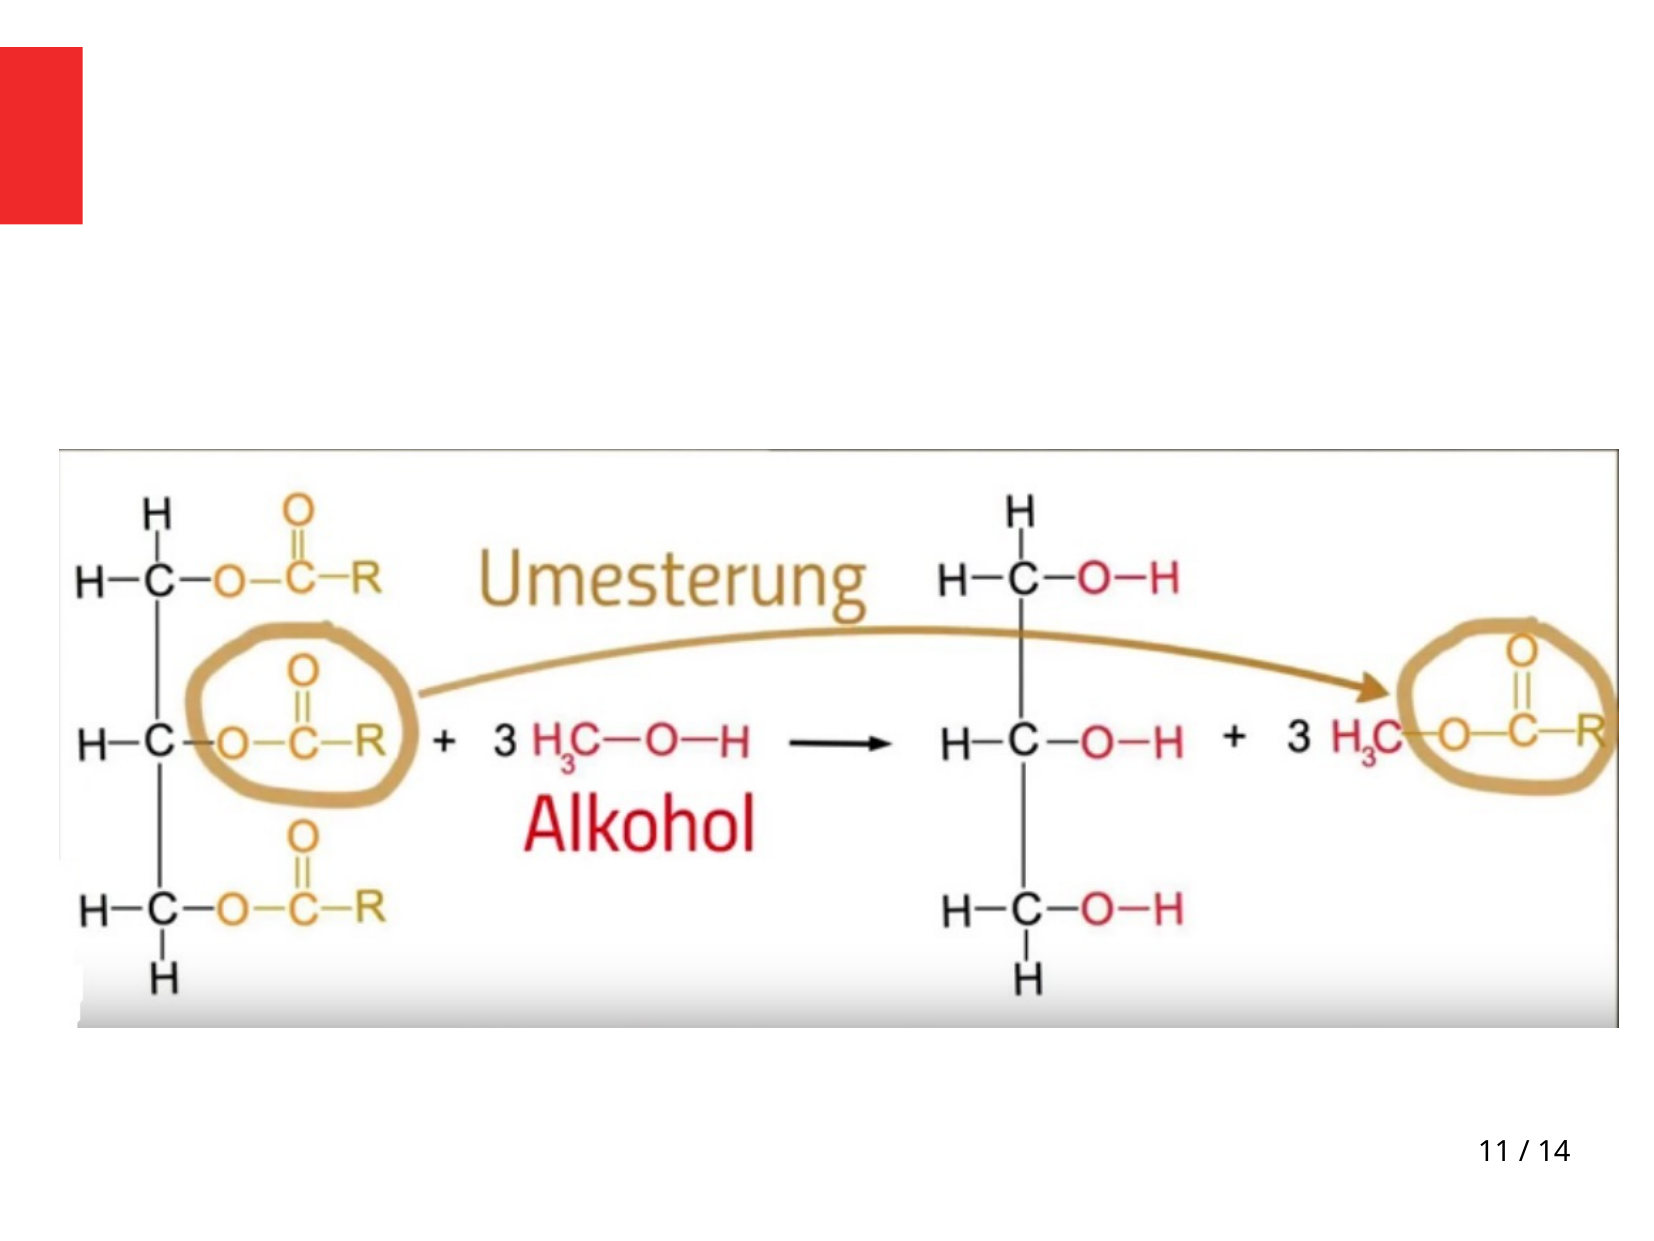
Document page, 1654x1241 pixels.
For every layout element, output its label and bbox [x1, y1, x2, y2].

picture [59, 449, 1619, 1028]
